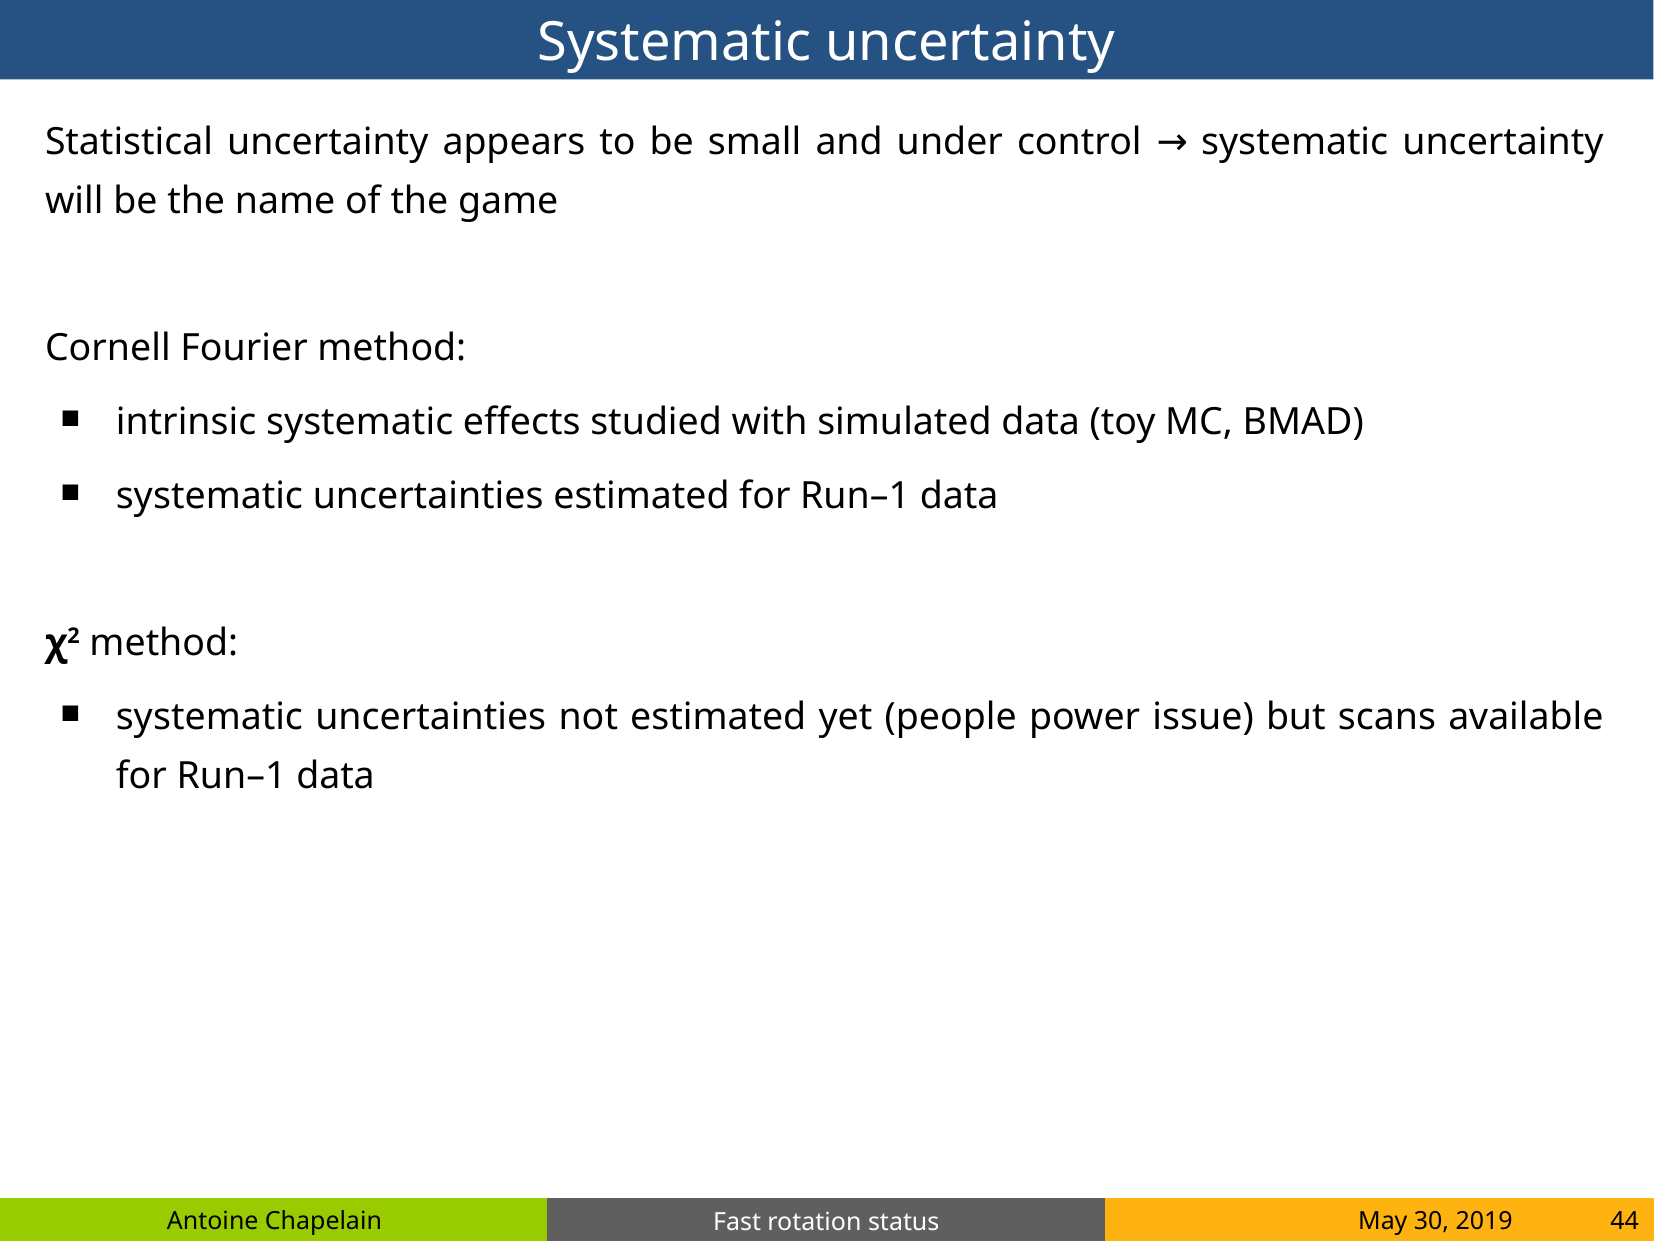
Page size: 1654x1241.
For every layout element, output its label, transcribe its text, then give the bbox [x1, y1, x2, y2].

title Systematic uncertainty [0, 0, 1654, 80]
list Statistical uncertainty appears to be small and under control → systematic uncertainty will be the name of the game Cornell Fourier method: intrinsic systematic effects studied with simulated data (toy MC, BMAD) systematic uncertainties estimated for Run–1 data χ2 method: systematic uncertainties not estimated yet (people power issue) but scans available for Run–1 data [45, 106, 1606, 1186]
